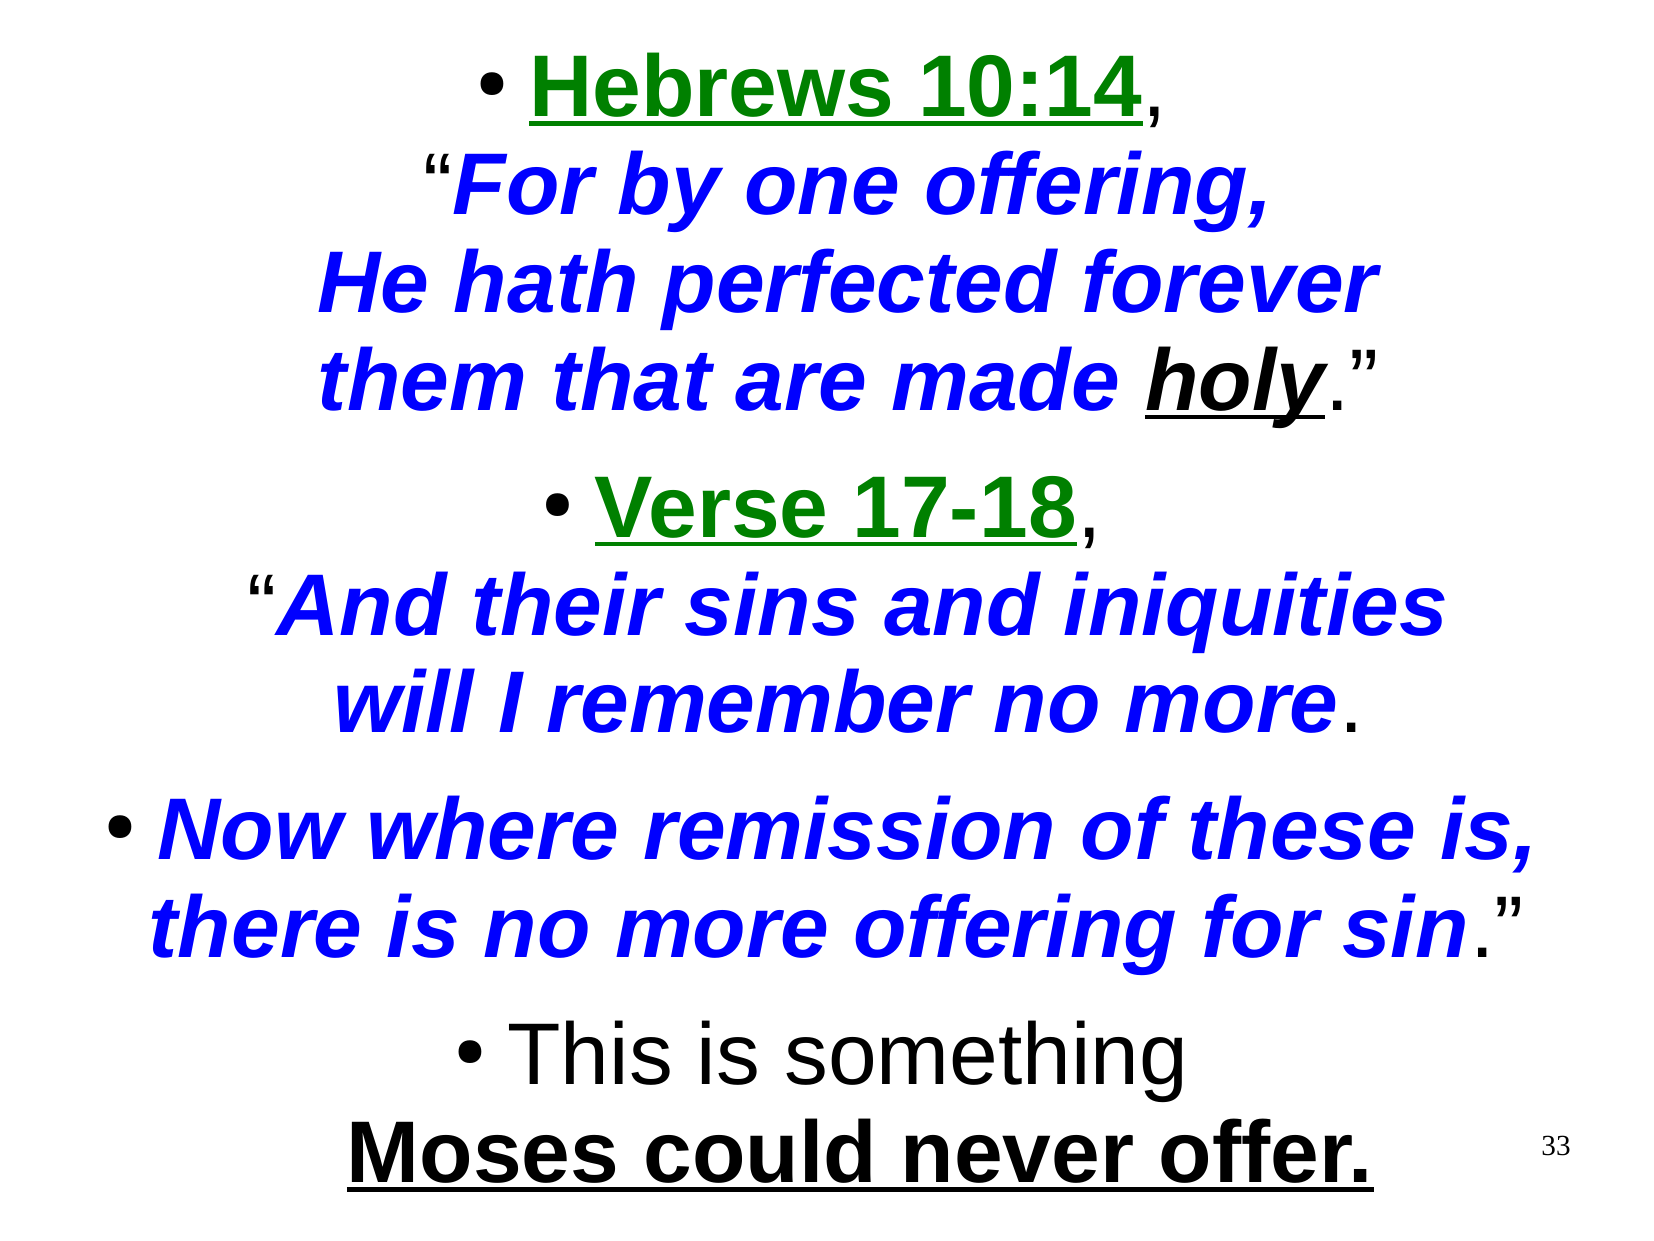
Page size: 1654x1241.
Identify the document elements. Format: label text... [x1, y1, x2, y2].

list Hebrews 10:14, “For by one offering, He hath perfected forever them that are made holy.” Verse 17-18, “And their sins and iniquities will I remember no more. Now where remission of these is, there is no more offering for sin.” This is something Moses could never offer. [37, 37, 1613, 1238]
